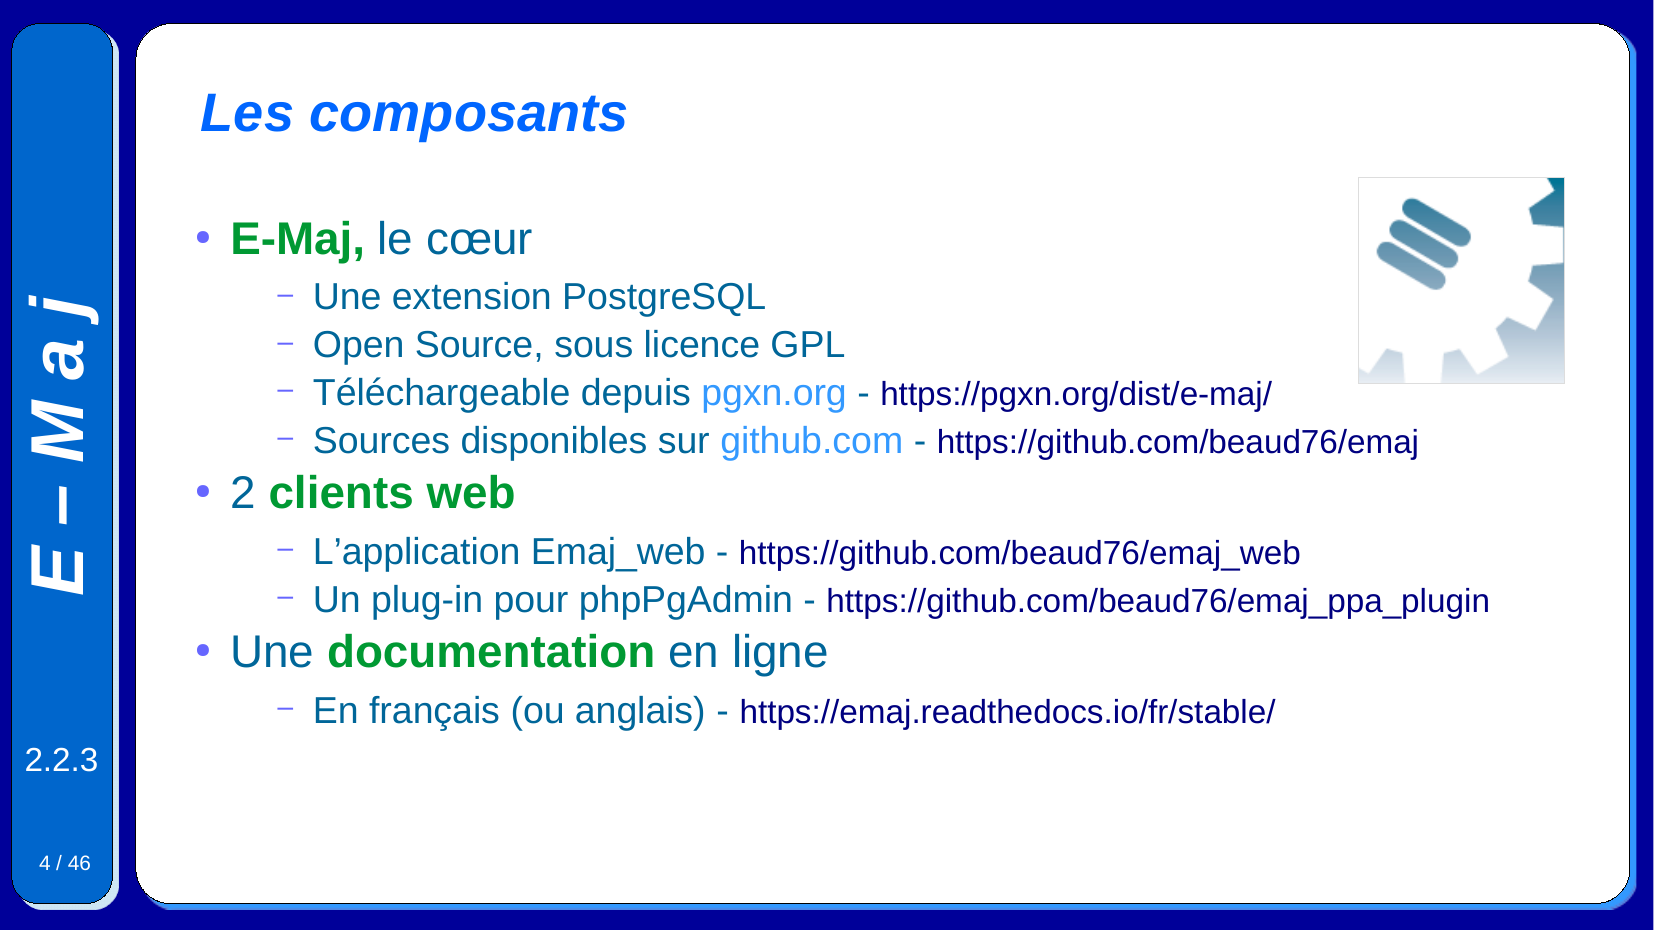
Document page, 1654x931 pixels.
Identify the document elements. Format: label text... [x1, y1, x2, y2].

picture [1358, 177, 1565, 384]
title Les composants [200, 34, 1575, 191]
list E-Maj, le cœur Une extension PostgreSQL Open Source, sous licence GPL Téléchargeable depuis pgxn.org - https://pgxn.org/dist/e-maj/ Sources disponibles sur github.com - https://github.com/beaud76/emaj 2 clients web L’application Emaj_web - https://github.com/beaud76/emaj_web Un plug-in pour phpPgAdmin - https://github.com/beaud76/emaj_ppa_plugin Une documentation en ligne En français (ou anglais) - https://emaj.readthedocs.io/fr/stable/ [177, 212, 1587, 804]
